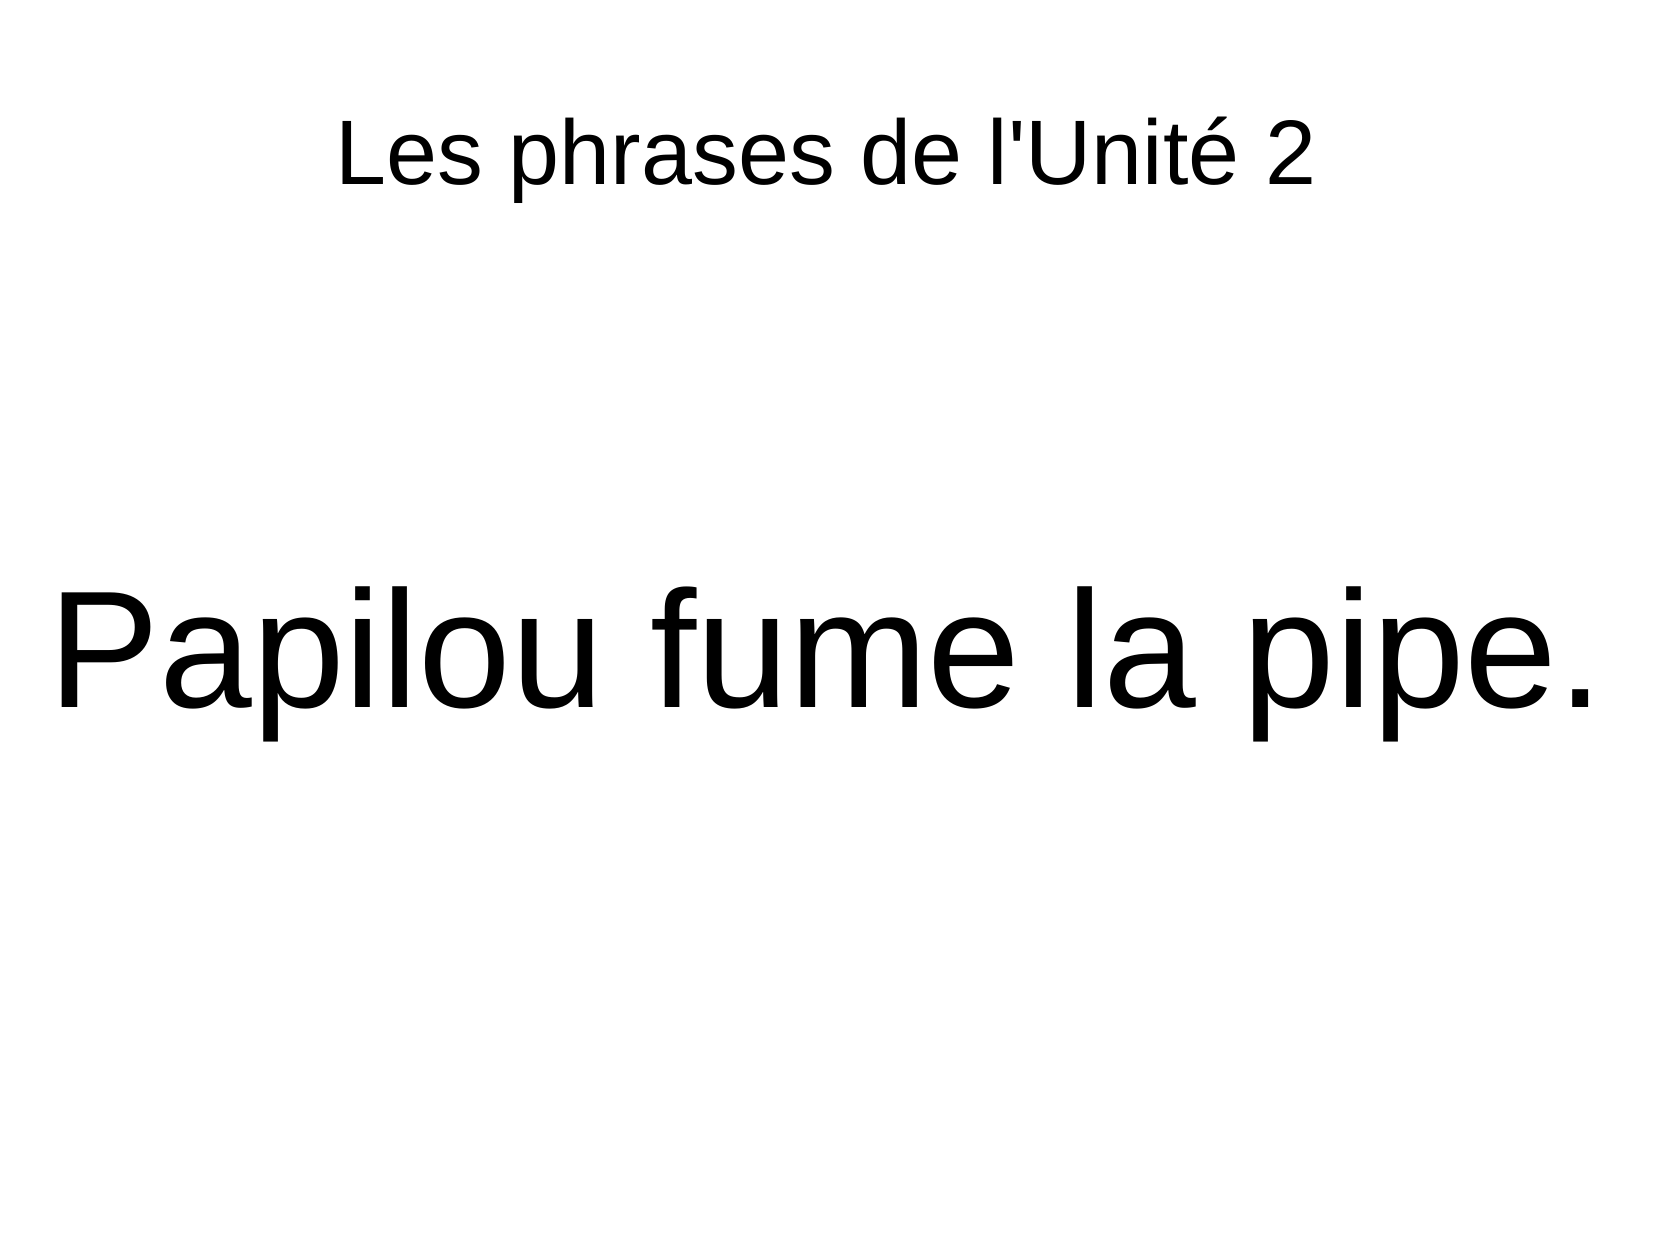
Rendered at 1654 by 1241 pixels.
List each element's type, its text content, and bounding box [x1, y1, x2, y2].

title Les phrases de l'Unité 2 [82, 49, 1571, 257]
subtitle Papilou fume la pipe. [23, 290, 1630, 1010]
